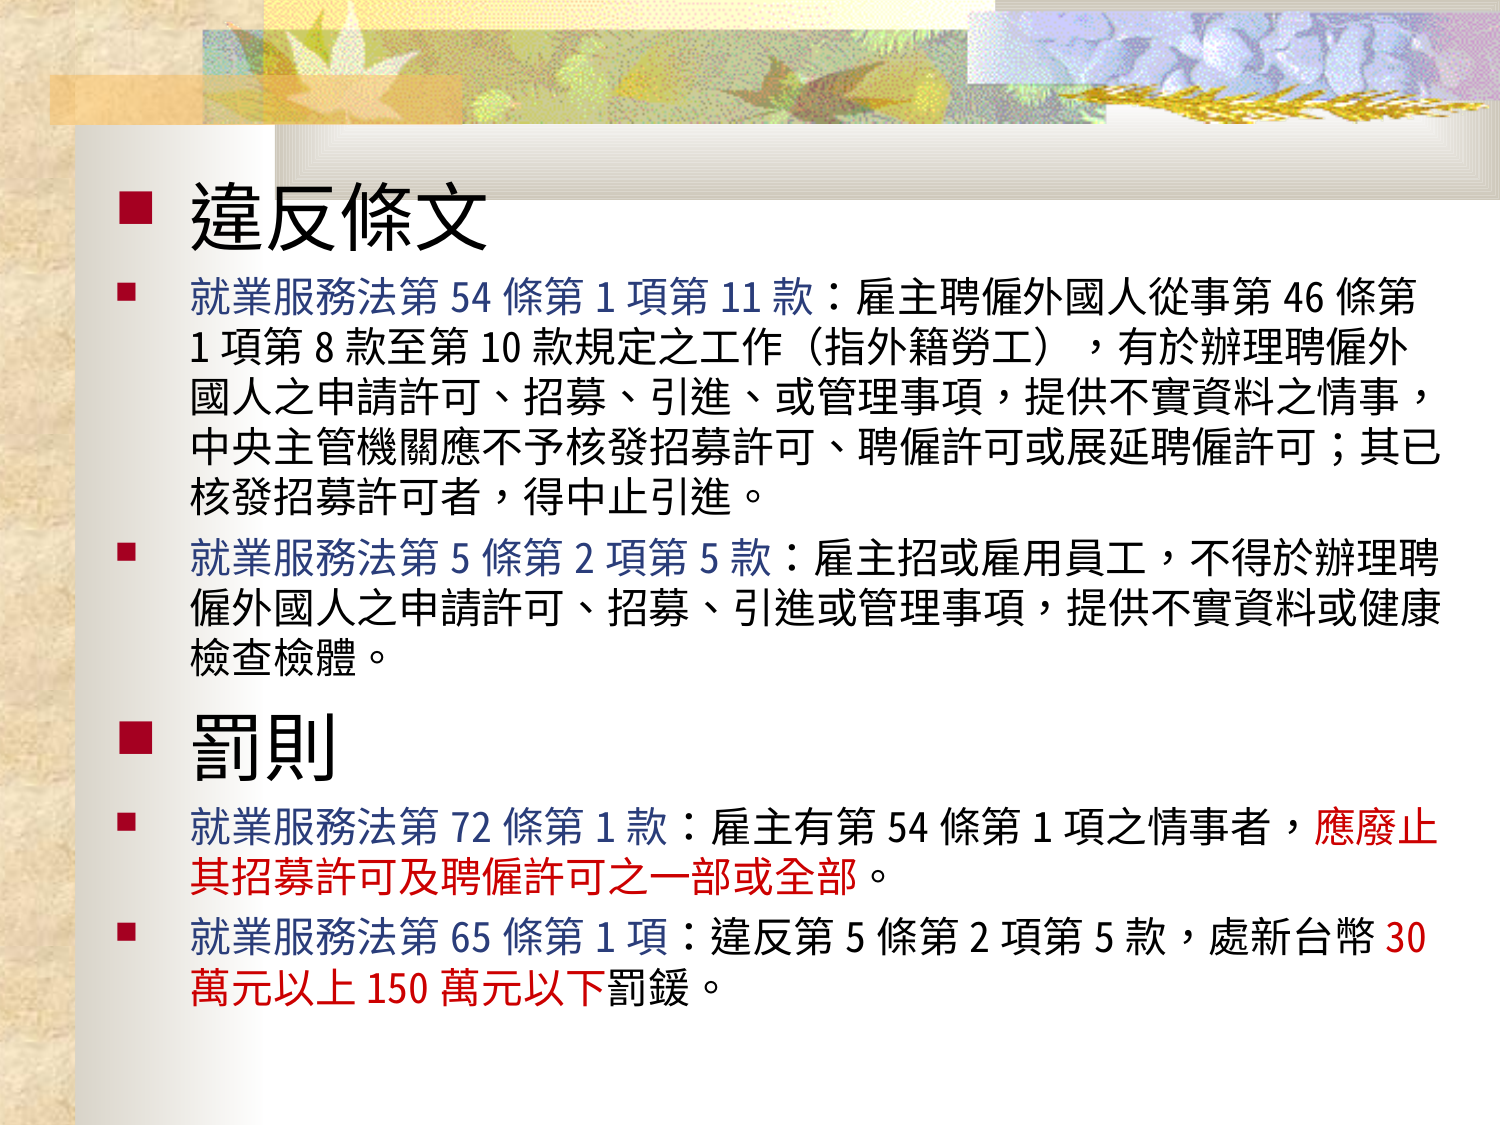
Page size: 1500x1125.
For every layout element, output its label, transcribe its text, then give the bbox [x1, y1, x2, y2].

list 違反條文 就業服務法第54條第1項第11款：雇主聘僱外國人從事第46條第1項第8款至第10款規定之工作（指外籍勞工），有於辦理聘僱外國人之申請許可、招募、引進、或管理事項，提供不實資料之情事，中央主管機關應不予核發招募許可、聘僱許可或展延聘僱許可；其已核發招募許可者，得中止引進。 就業服務法第5條第2項第5款：雇主招或雇用員工，不得於辦理聘僱外國人之申請許可、招募、引進或管理事項，提供不實資料或健康檢查檢體。 罰則 就業服務法第72條第1款：雇主有第54條第1項之情事者，應廢止其招募許可及聘僱許可之一部或全部。 就業服務法第65條第1項：違反第5條第2項第5款，處新台幣30萬元以上150萬元以下罰鍰。 [99, 162, 1463, 1075]
picture [0, 0, 1500, 1125]
